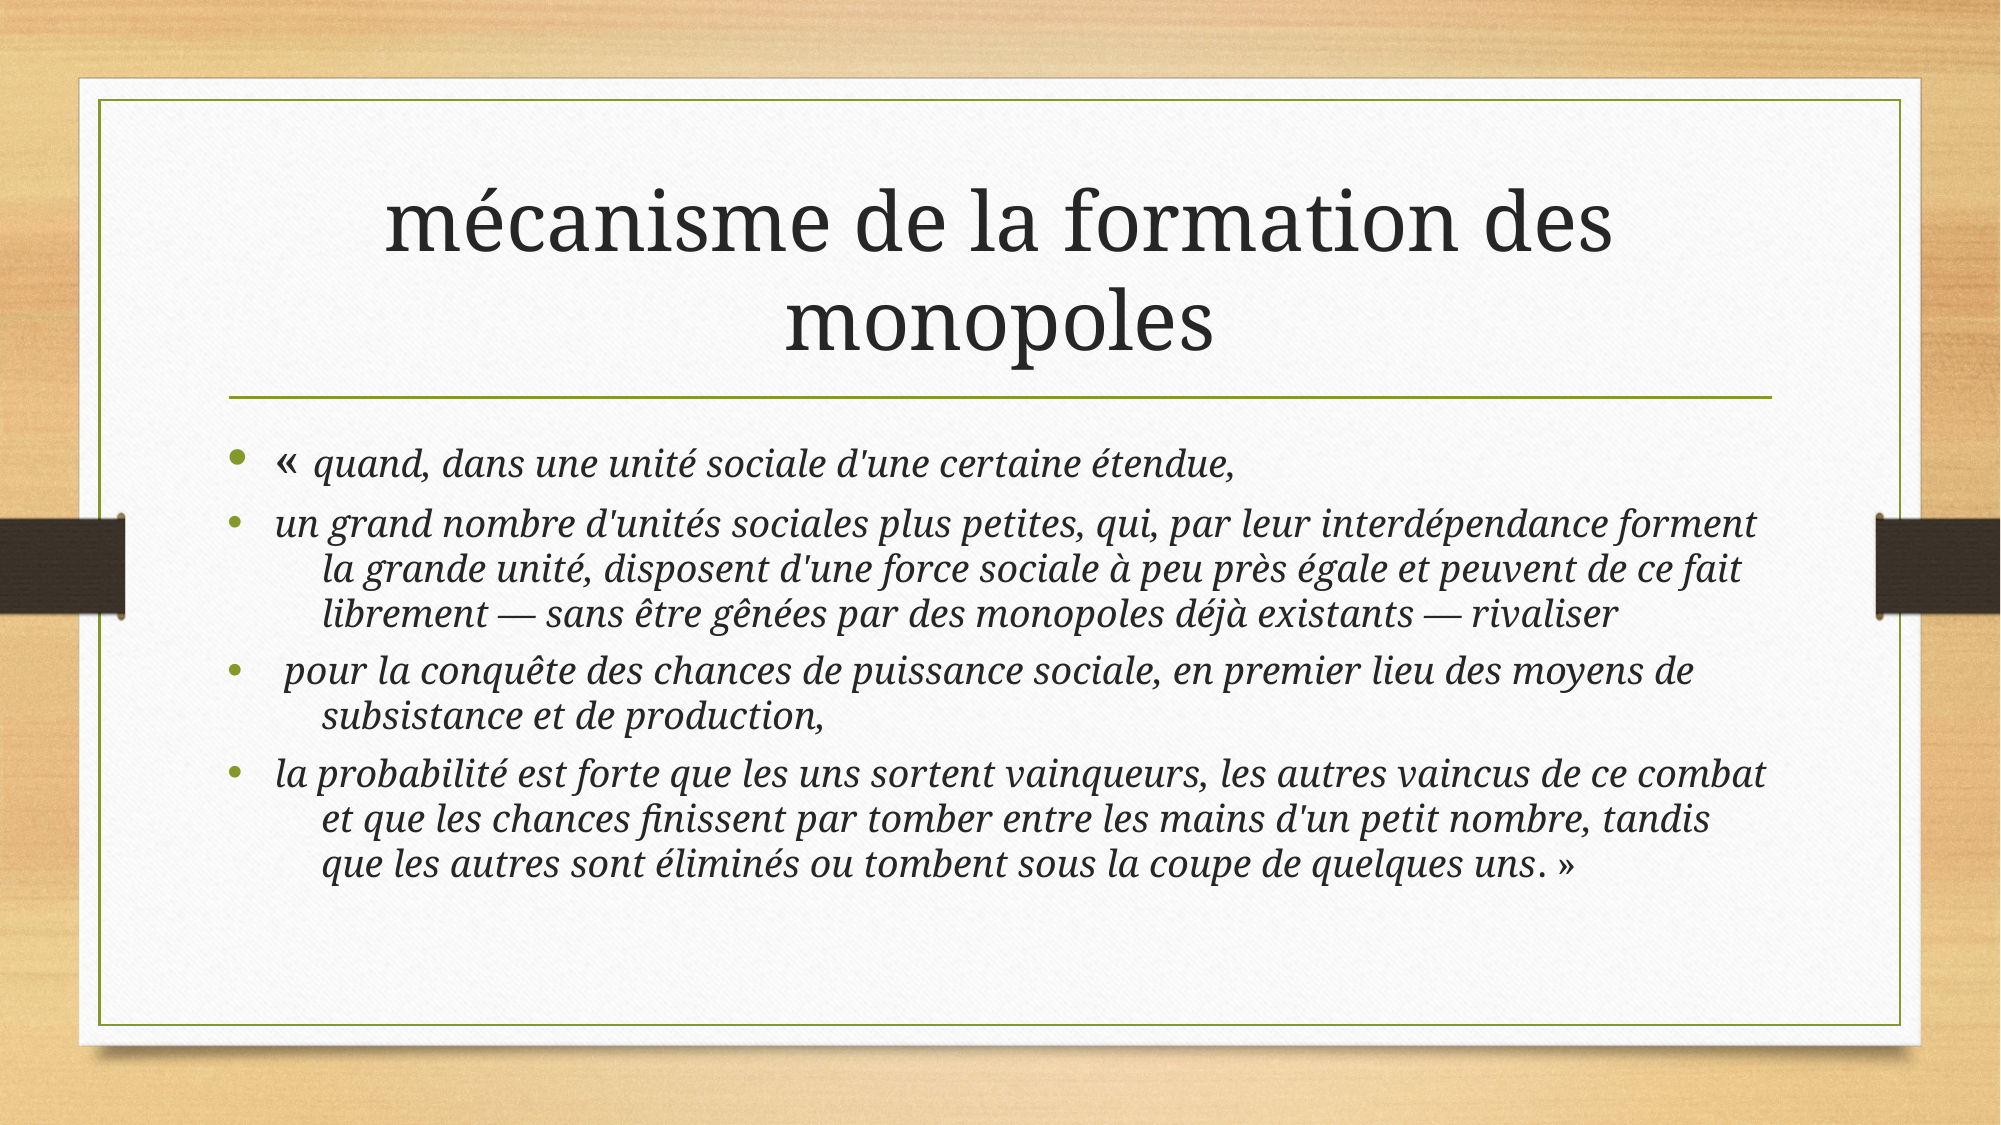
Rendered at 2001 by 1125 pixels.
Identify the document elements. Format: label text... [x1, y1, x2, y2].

title mécanisme de la formation des monopoles [212, 161, 1788, 376]
list « quand, dans une unité sociale d'une certaine étendue, un grand nombre d'unités sociales plus petites, qui, par leur interdépendance forment la grande unité, disposent d'une force sociale à peu près égale et peuvent de ce fait librement — sans être gênées par des monopoles déjà existants — rivaliser pour la conquête des chances de puissance sociale, en premier lieu des moyens de subsistance et de production, la probabilité est forte que les uns sortent vainqueurs, les autres vaincus de ce combat et que les chances finissent par tomber entre les mains d'un petit nombre, tandis que les autres sont éliminés ou tombent sous la coupe de quelques uns. » [212, 419, 1788, 964]
